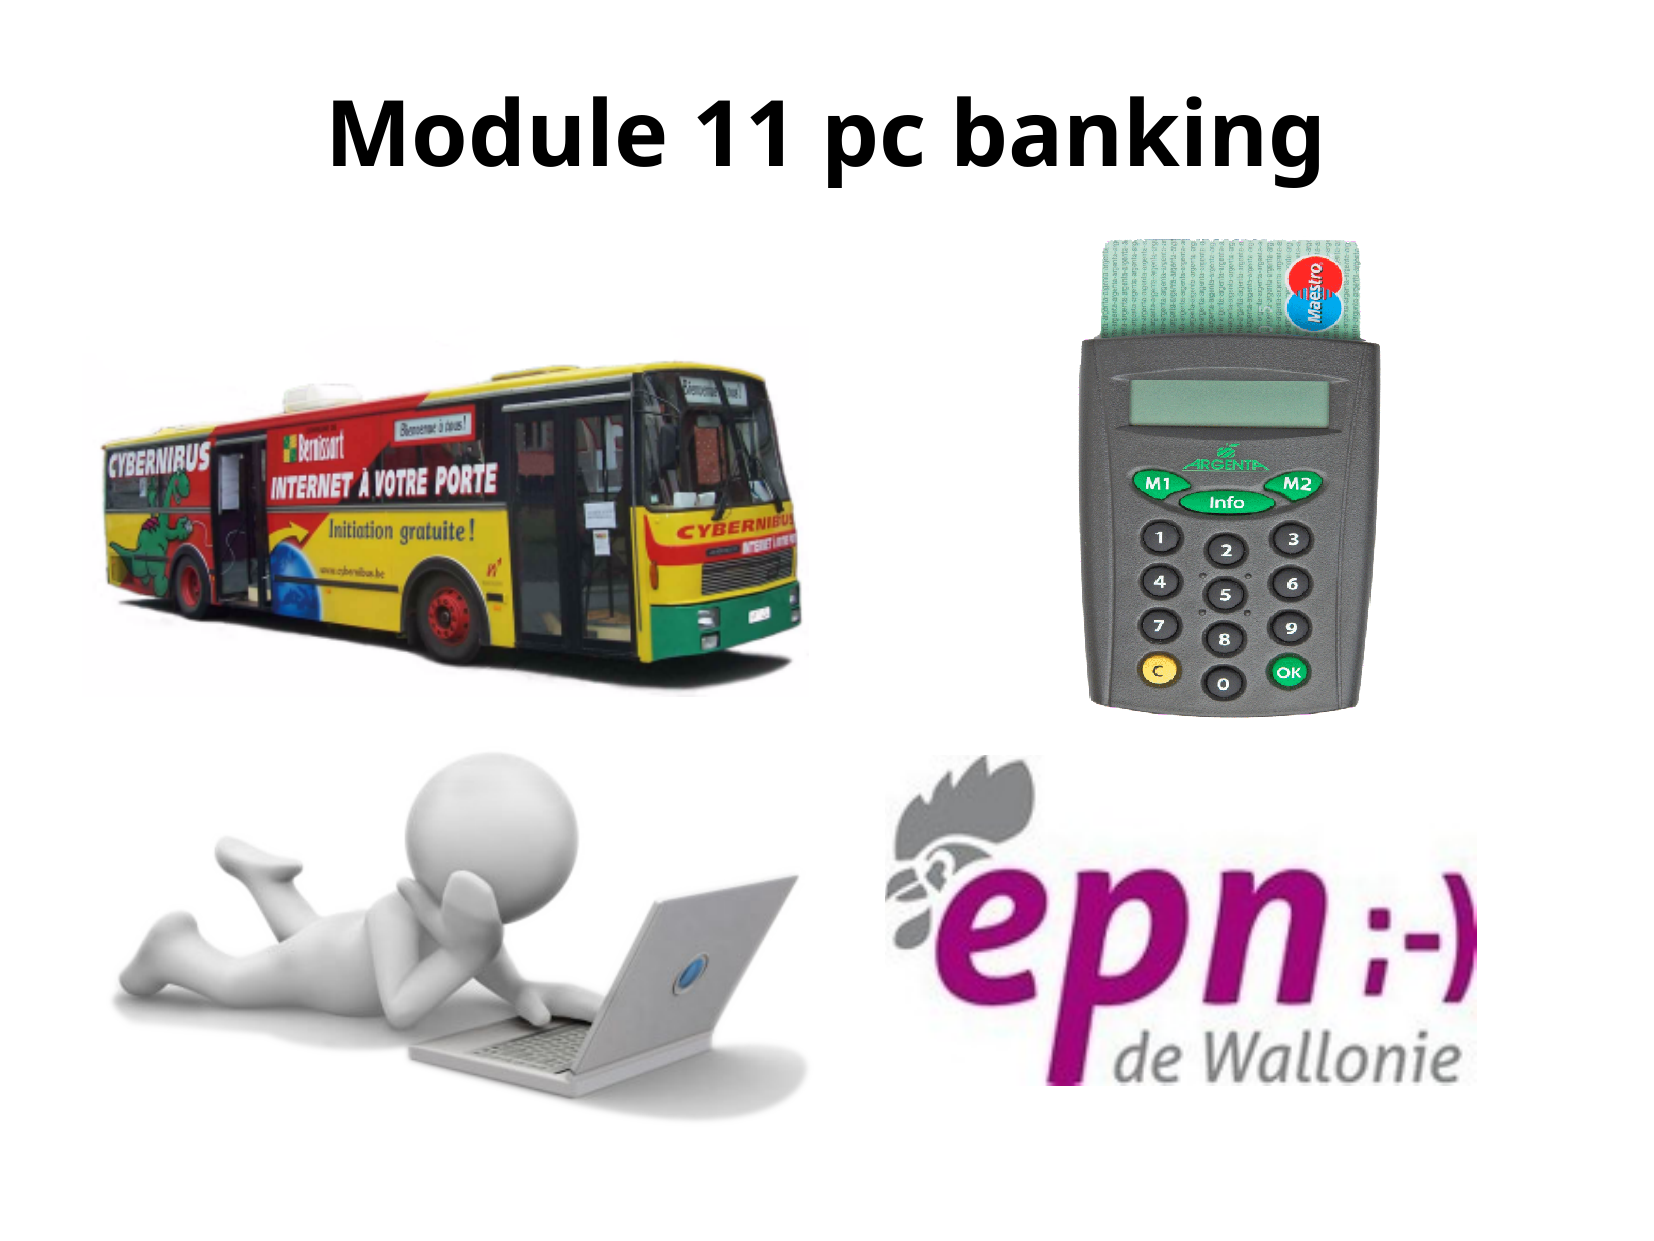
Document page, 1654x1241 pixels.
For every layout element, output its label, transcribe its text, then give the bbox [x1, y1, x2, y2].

picture [82, 326, 809, 697]
picture [106, 746, 820, 1134]
picture [1074, 235, 1387, 721]
text_box Module 11 pc banking [82, 56, 1571, 249]
picture [885, 755, 1477, 1086]
